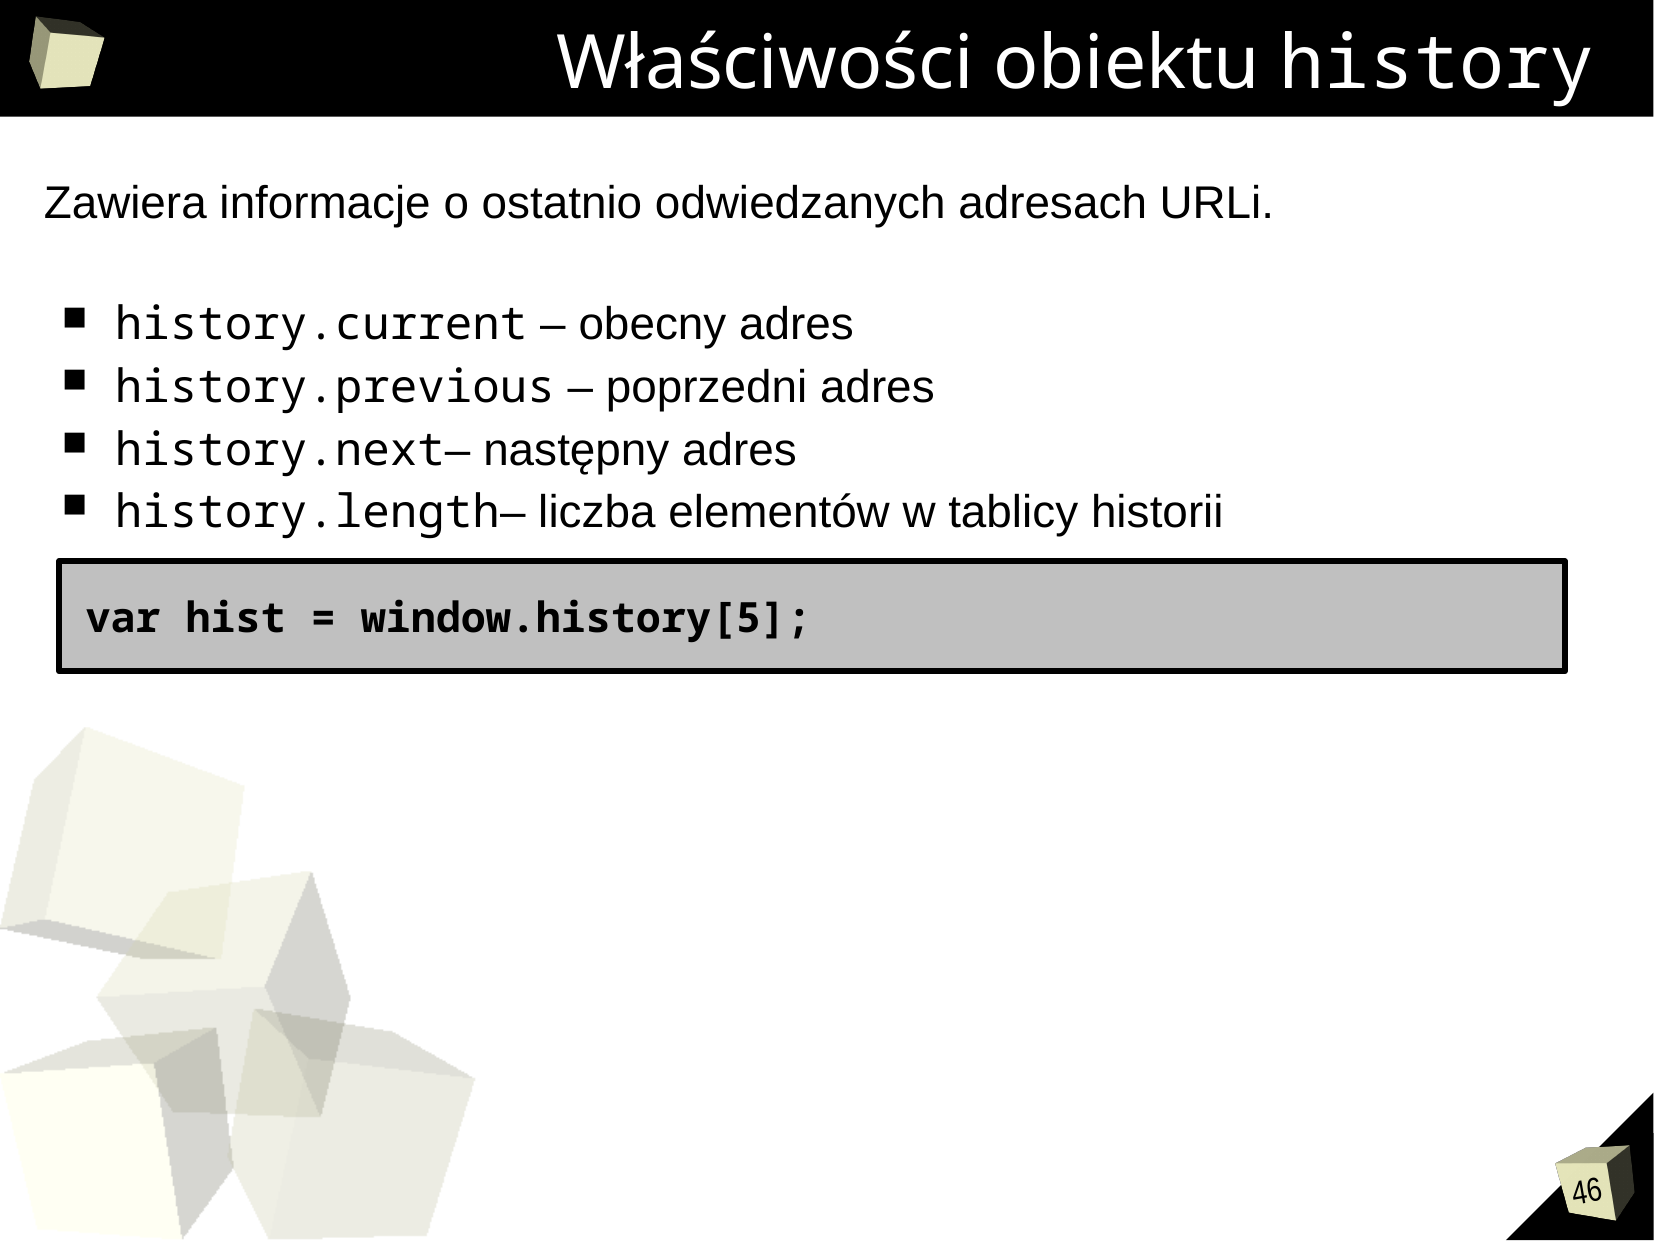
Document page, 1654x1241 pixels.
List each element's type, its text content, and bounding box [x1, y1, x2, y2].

picture [0, 726, 477, 1241]
text_box var hist = window.history[5]; [59, 561, 1565, 671]
title Właściwości obiektu history [118, 0, 1595, 119]
list Zawiera informacje o ostatnio odwiedzanych adresach URLi. history.current – obecny adres history.previous – poprzedni adres history.next– następny adres history.length– liczba elementów w tablicy historii [44, 177, 1611, 562]
